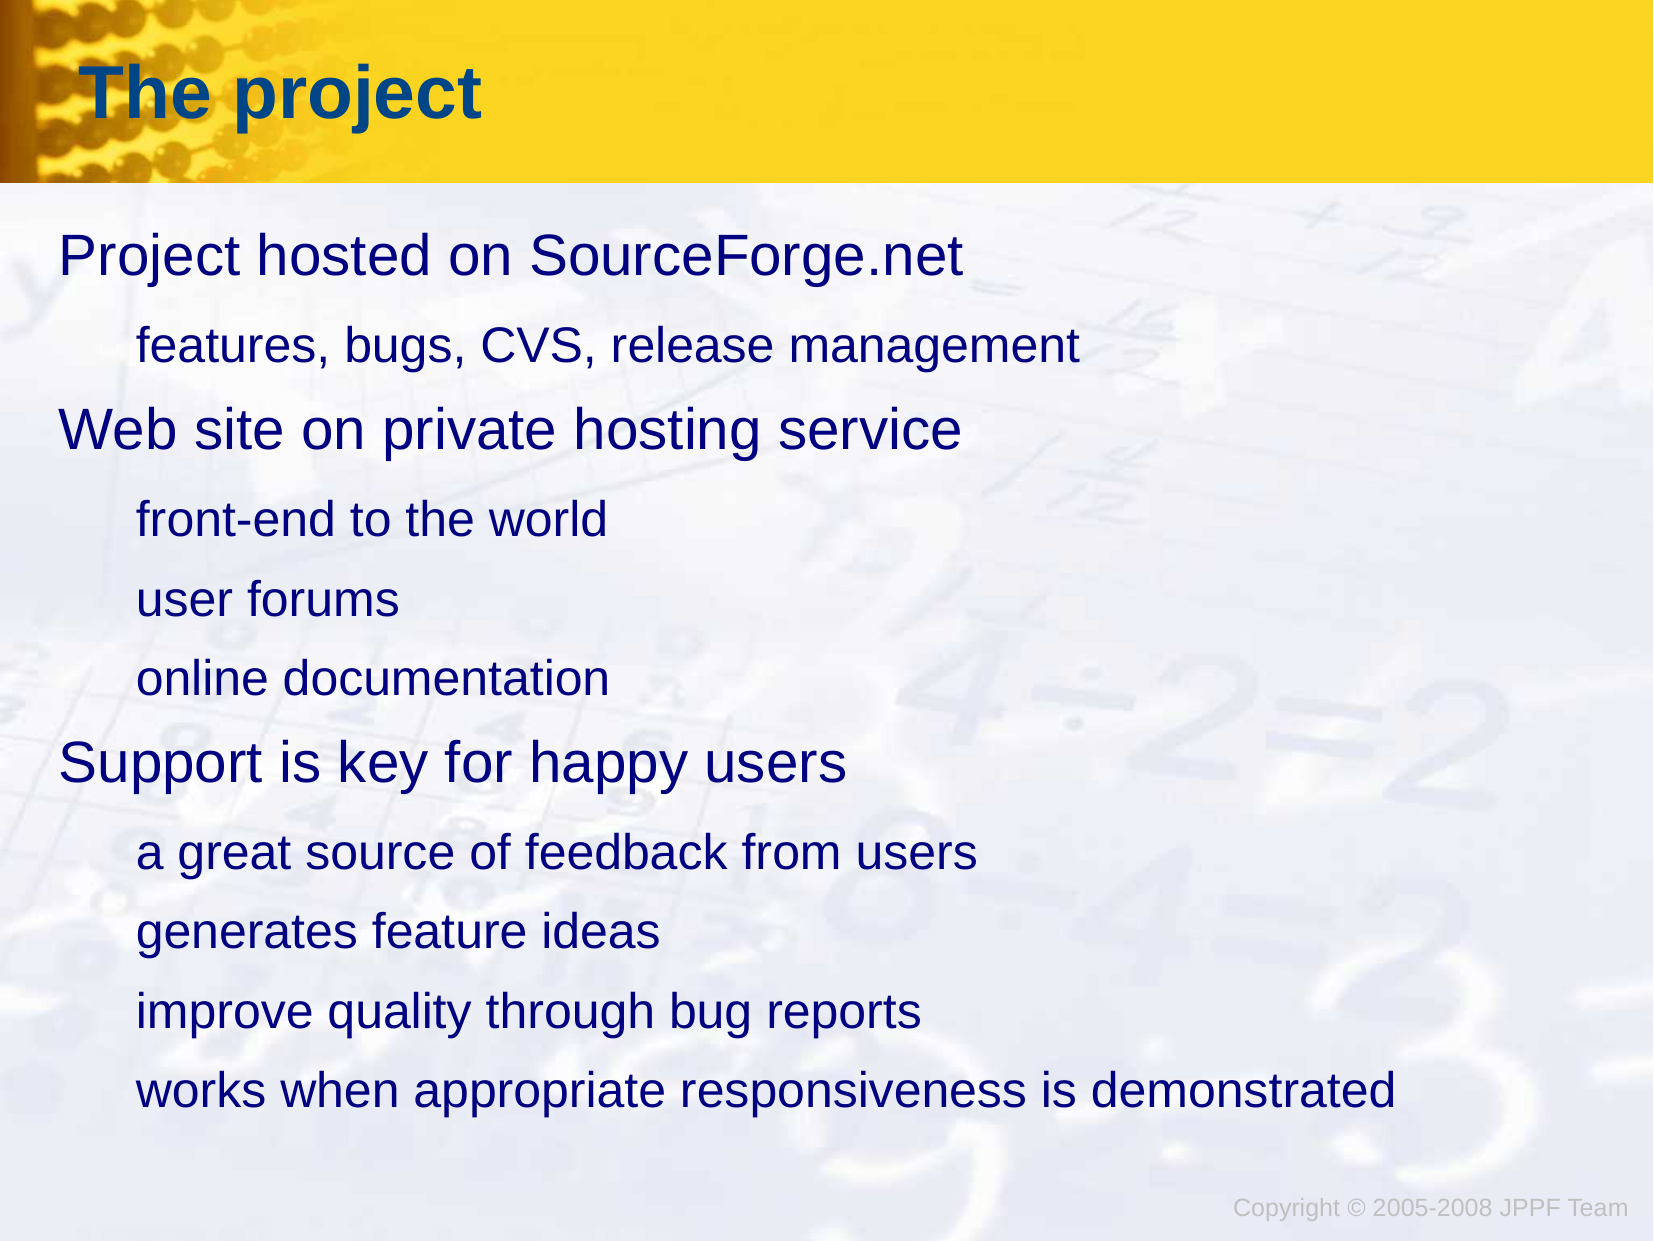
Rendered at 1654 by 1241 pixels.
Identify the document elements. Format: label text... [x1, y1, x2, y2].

list Project hosted on SourceForge.net features, bugs, CVS, release management Web site on private hosting service front-end to the world user forums online documentation Support is key for happy users a great source of feedback from users generates feature ideas improve quality through bug reports works when appropriate responsiveness is demonstrated [41, 222, 1529, 1155]
title The project [78, 25, 1567, 161]
picture [0, 0, 1654, 1241]
